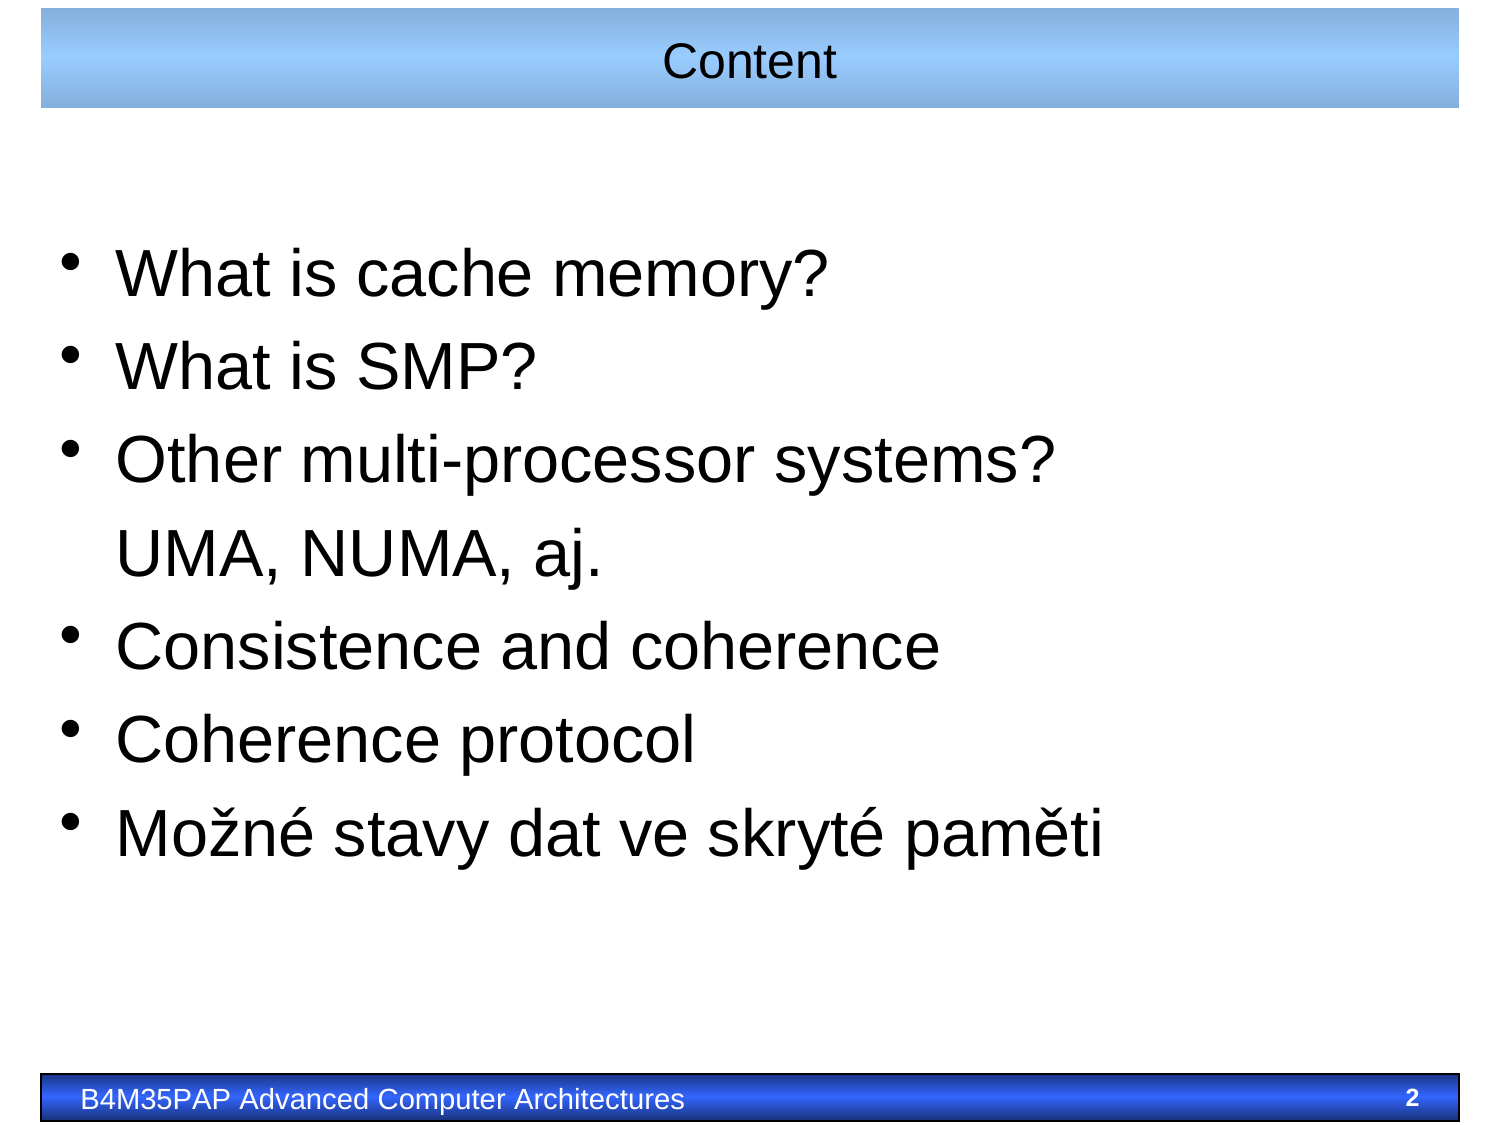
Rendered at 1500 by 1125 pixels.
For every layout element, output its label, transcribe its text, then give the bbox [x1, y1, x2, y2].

title Content [41, 8, 1459, 108]
list What is cache memory? What is SMP? Other multi-processor systems? UMA, NUMA, aj. Consistence and coherence Coherence protocol Možné stavy dat ve skryté paměti [44, 128, 1458, 1056]
